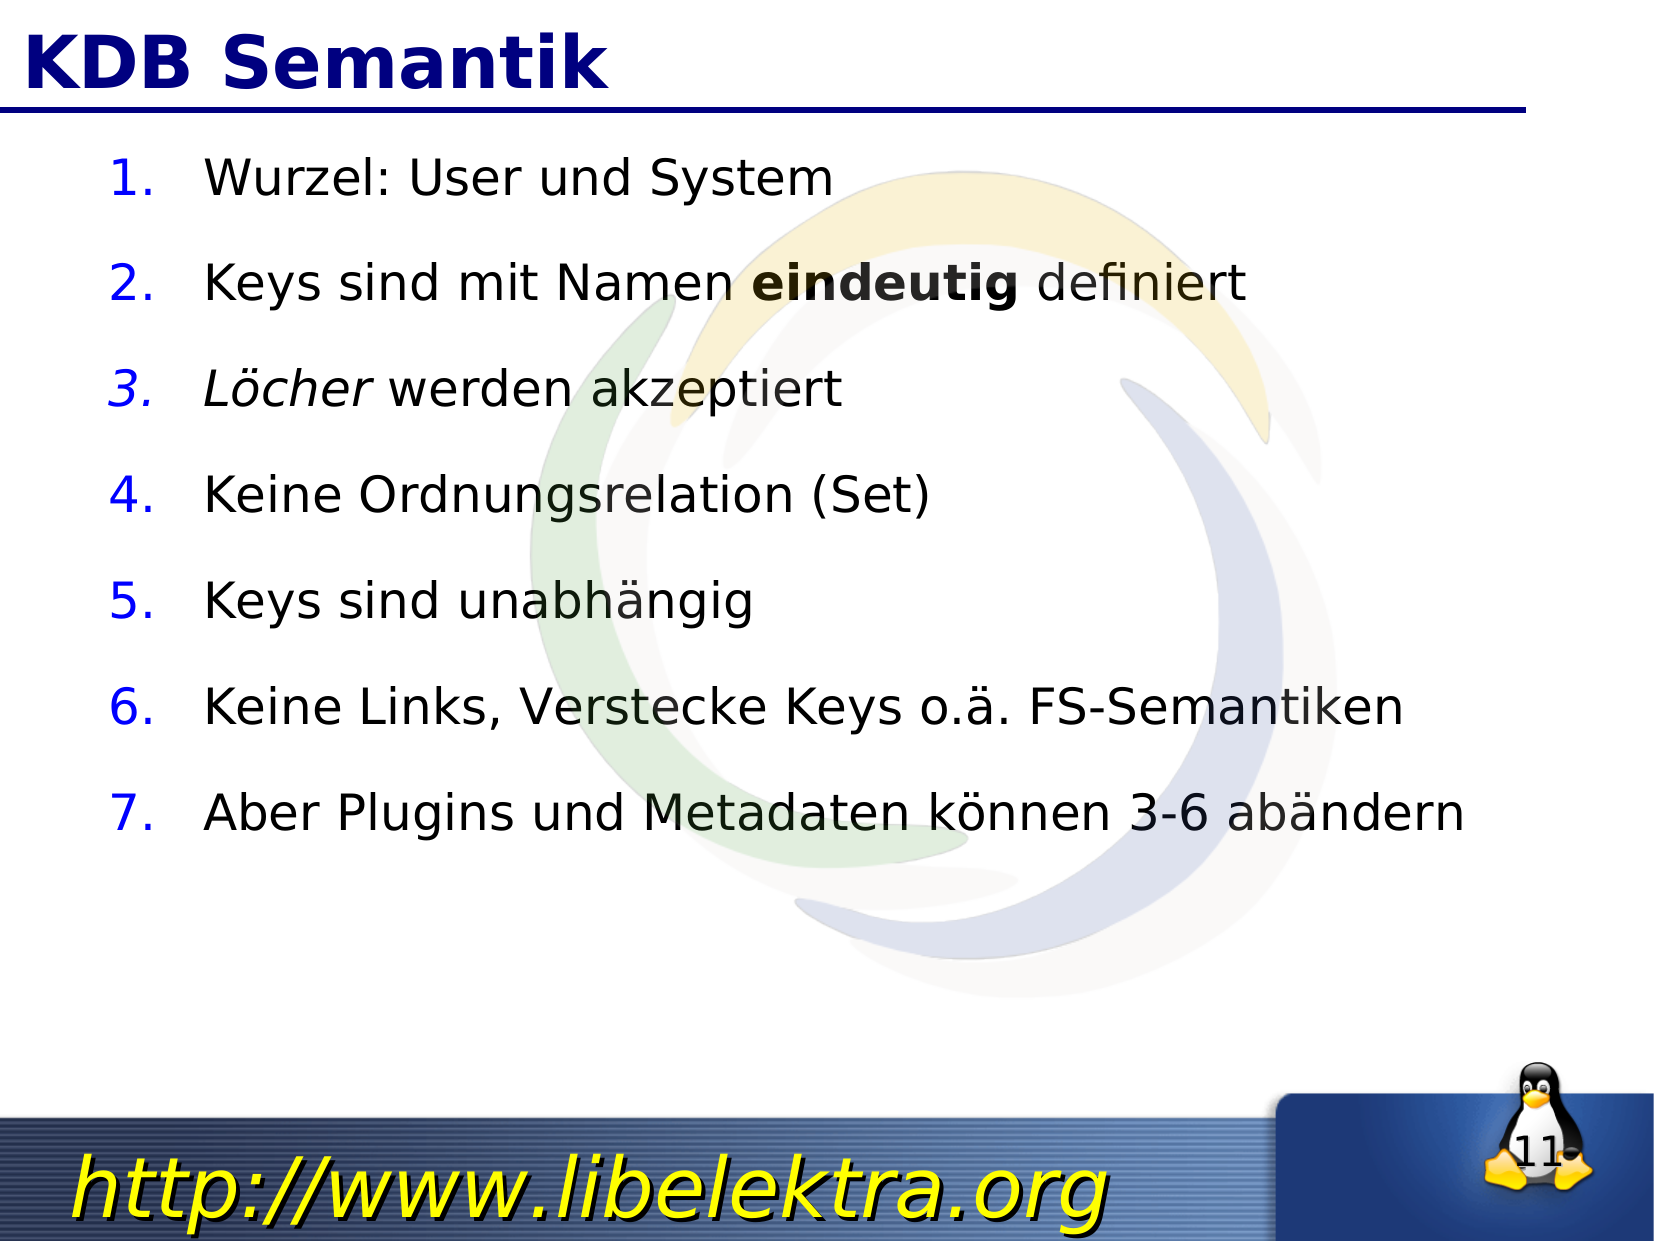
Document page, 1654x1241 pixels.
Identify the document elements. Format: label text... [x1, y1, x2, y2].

picture [0, 1061, 1654, 1241]
picture [481, 138, 1374, 1013]
list Wurzel: User und System Keys sind mit Namen eindeutig definiert Löcher werden akzeptiert Keine Ordnungsrelation (Set) Keys sind unabhängig Keine Links, Verstecke Keys o.ä. FS-Semantiken Aber Plugins und Metadaten können 3-6 abändern [58, 136, 1541, 1104]
text_box KDB Semantik [22, 14, 621, 111]
text_box <Nummer> [1312, 1122, 1566, 1178]
